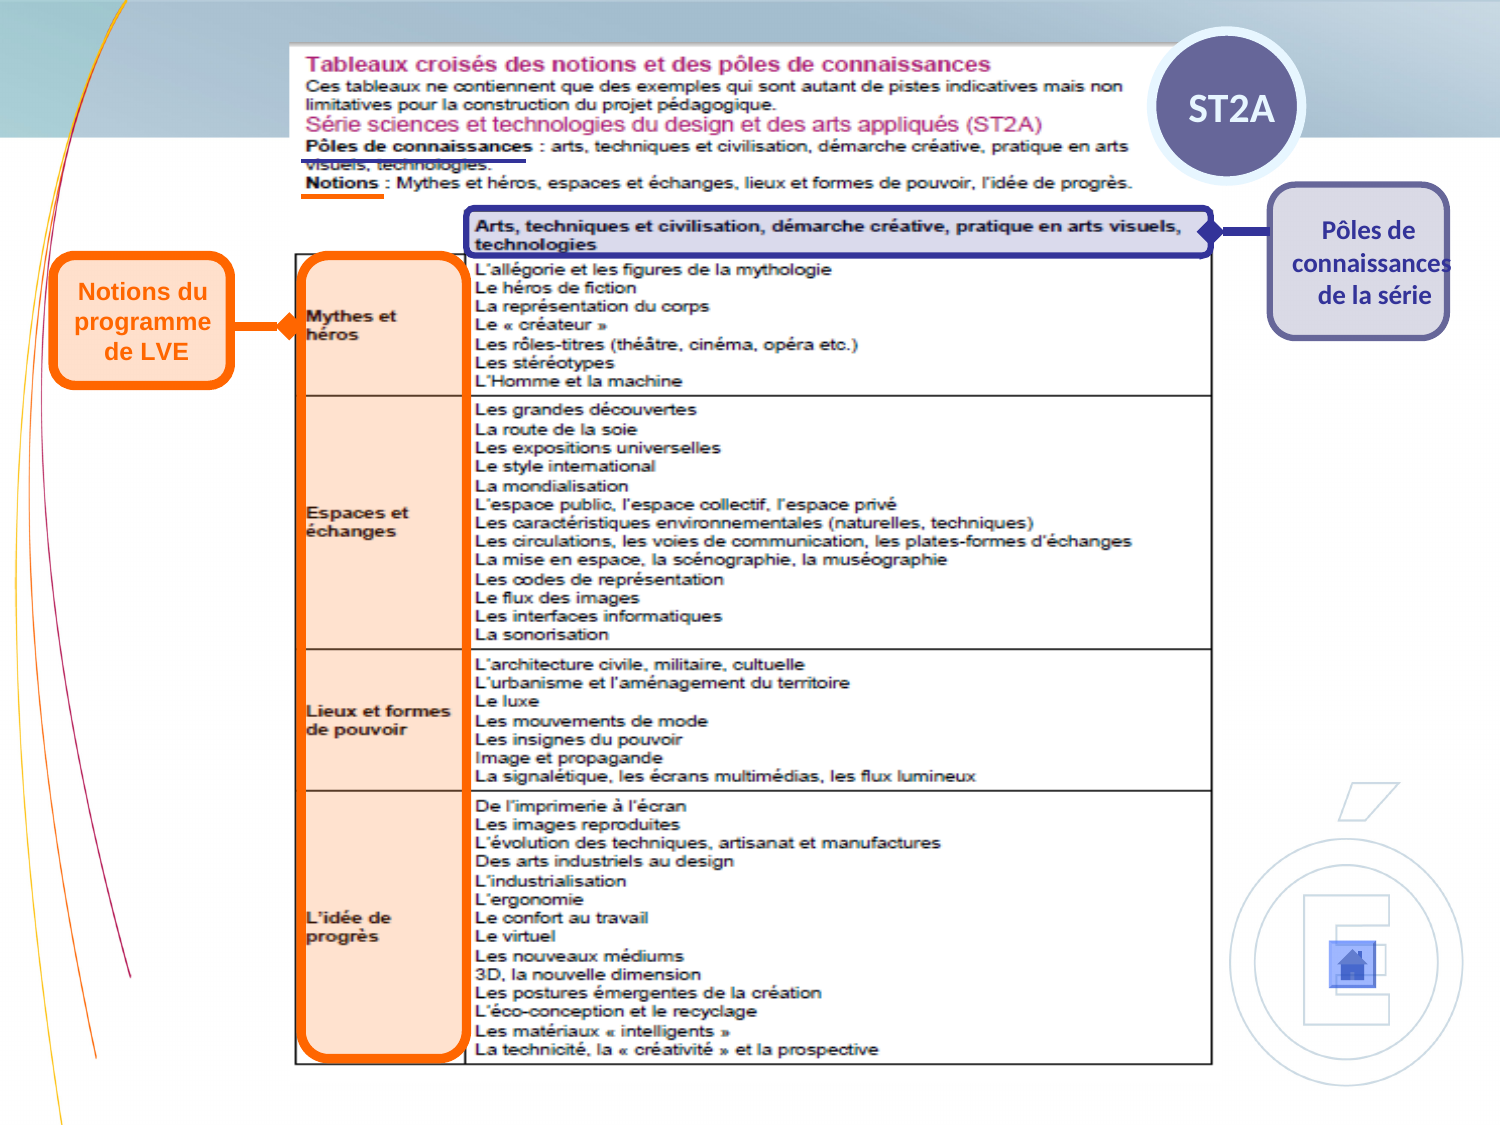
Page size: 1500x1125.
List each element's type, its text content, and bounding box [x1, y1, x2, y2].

picture [0, 0, 1500, 1125]
text_box ST2A [1151, 31, 1302, 182]
text_box [1329, 940, 1377, 989]
text_box Pôles de connaissances de la série [1269, 184, 1447, 339]
text_box Notions du programme de LVE [53, 255, 231, 386]
text_box [301, 255, 467, 1059]
text_box [466, 207, 1211, 256]
